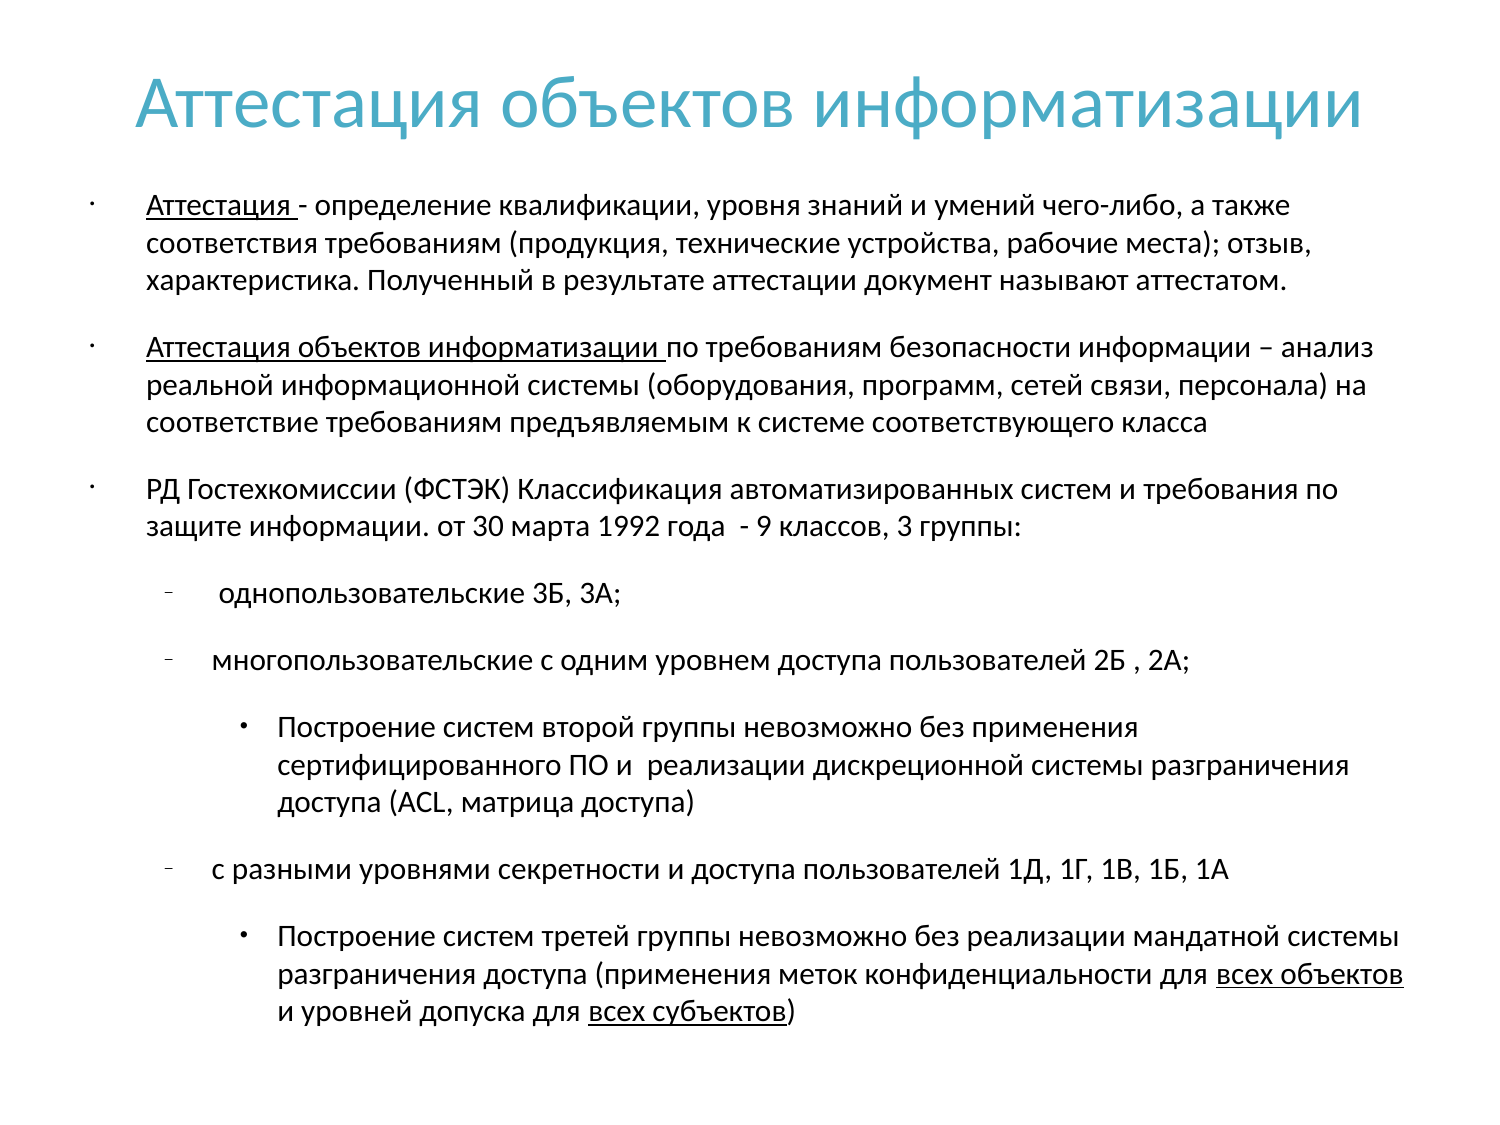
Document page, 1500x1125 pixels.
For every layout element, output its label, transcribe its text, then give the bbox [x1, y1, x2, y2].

list Аттестация - определение квалификации, уровня знаний и умений чего-либо, а также соответствия требованиям (продукция, технические устройства, рабочие места); отзыв, характеристика. Полученный в результате аттестации документ называют аттестатом. Аттестация объектов информатизации по требованиям безопасности информации – анализ реальной информационной системы (оборудования, программ, сетей связи, персонала) на соответствие требованиям предъявляемым к системе соответствующего класса РД Гостехкомиссии (ФСТЭК) Классификация автоматизированных систем и требования по защите информации. от 30 марта 1992 года - 9 классов, 3 группы: однопользовательские 3Б, 3А; многопользовательские с одним уровнем доступа пользователей 2Б , 2А; Построение систем второй группы невозможно без применения сертифицированного ПО и реализации дискреционной системы разграничения доступа (ACL, матрица доступа) с разными уровнями секретности и доступа пользователей 1Д, 1Г, 1В, 1Б, 1А Построение систем третей группы невозможно без реализации мандатной системы разграничения доступа (применения меток конфиденциальности для всех объектов и уровней допуска для всех субъектов) [75, 177, 1425, 1034]
title Аттестация объектов информатизации [75, 45, 1425, 177]
